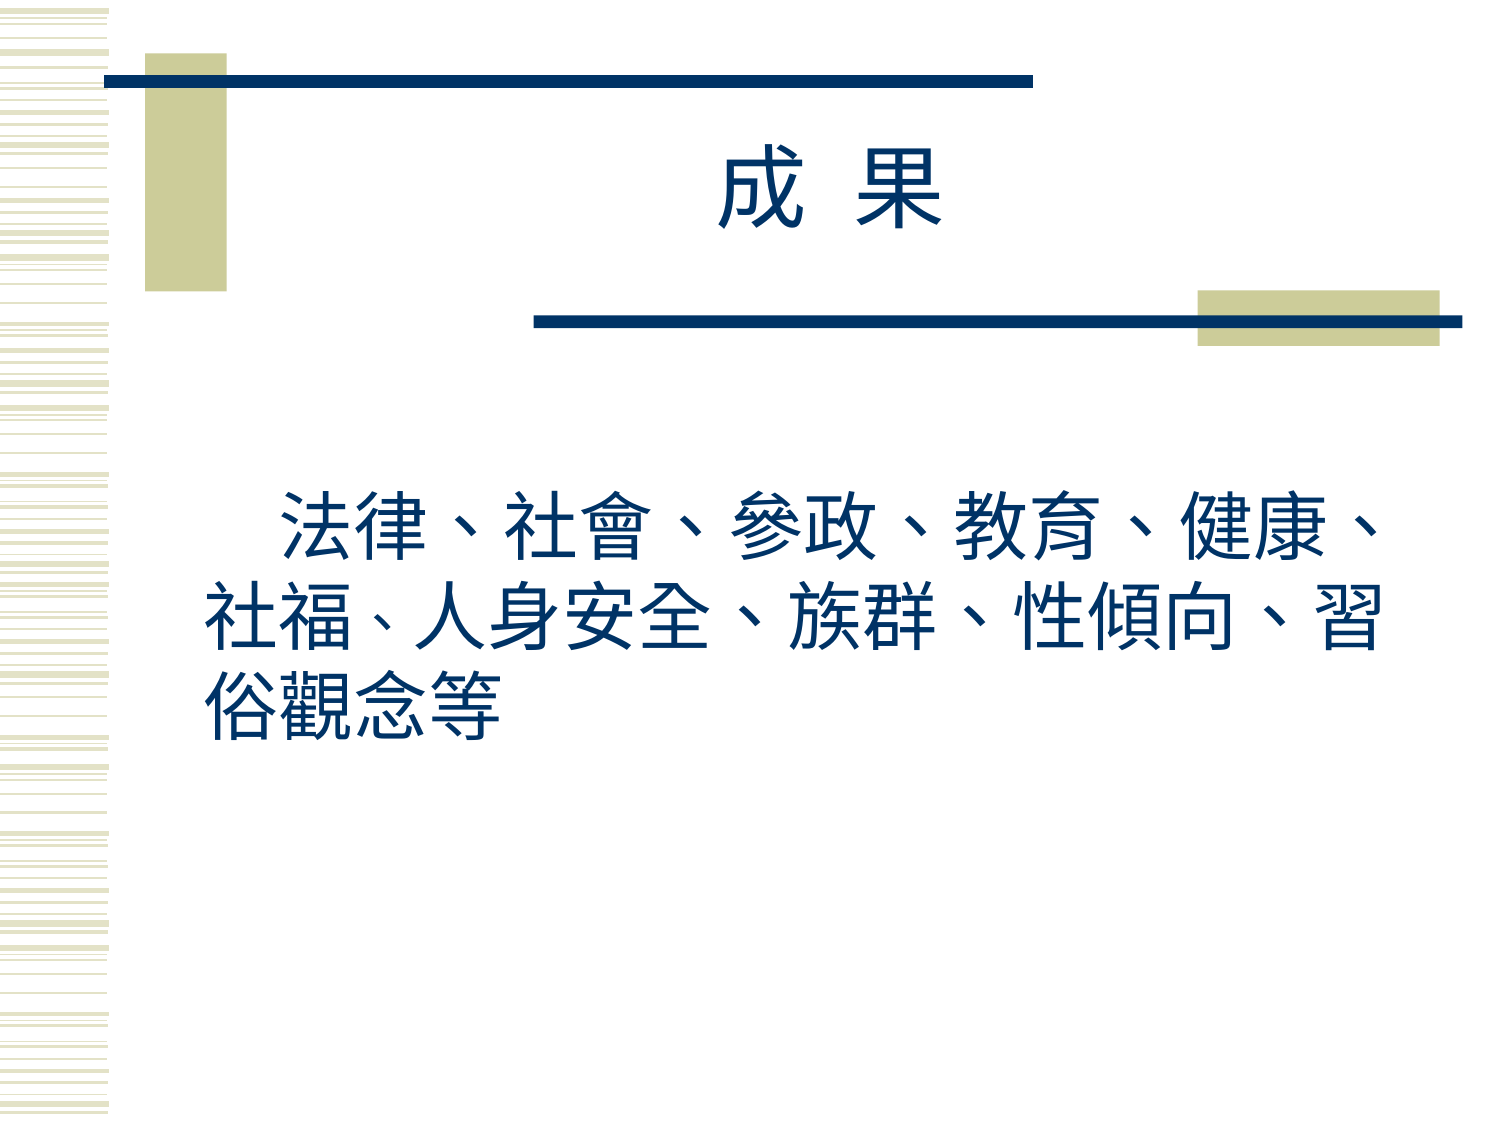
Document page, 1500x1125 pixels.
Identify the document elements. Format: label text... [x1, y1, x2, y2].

title 成 果 [225, 99, 1436, 288]
list 法律、社會、參政、教育、健康、社福、人身安全、族群、性傾向、習俗觀念等 [132, 363, 1439, 1000]
